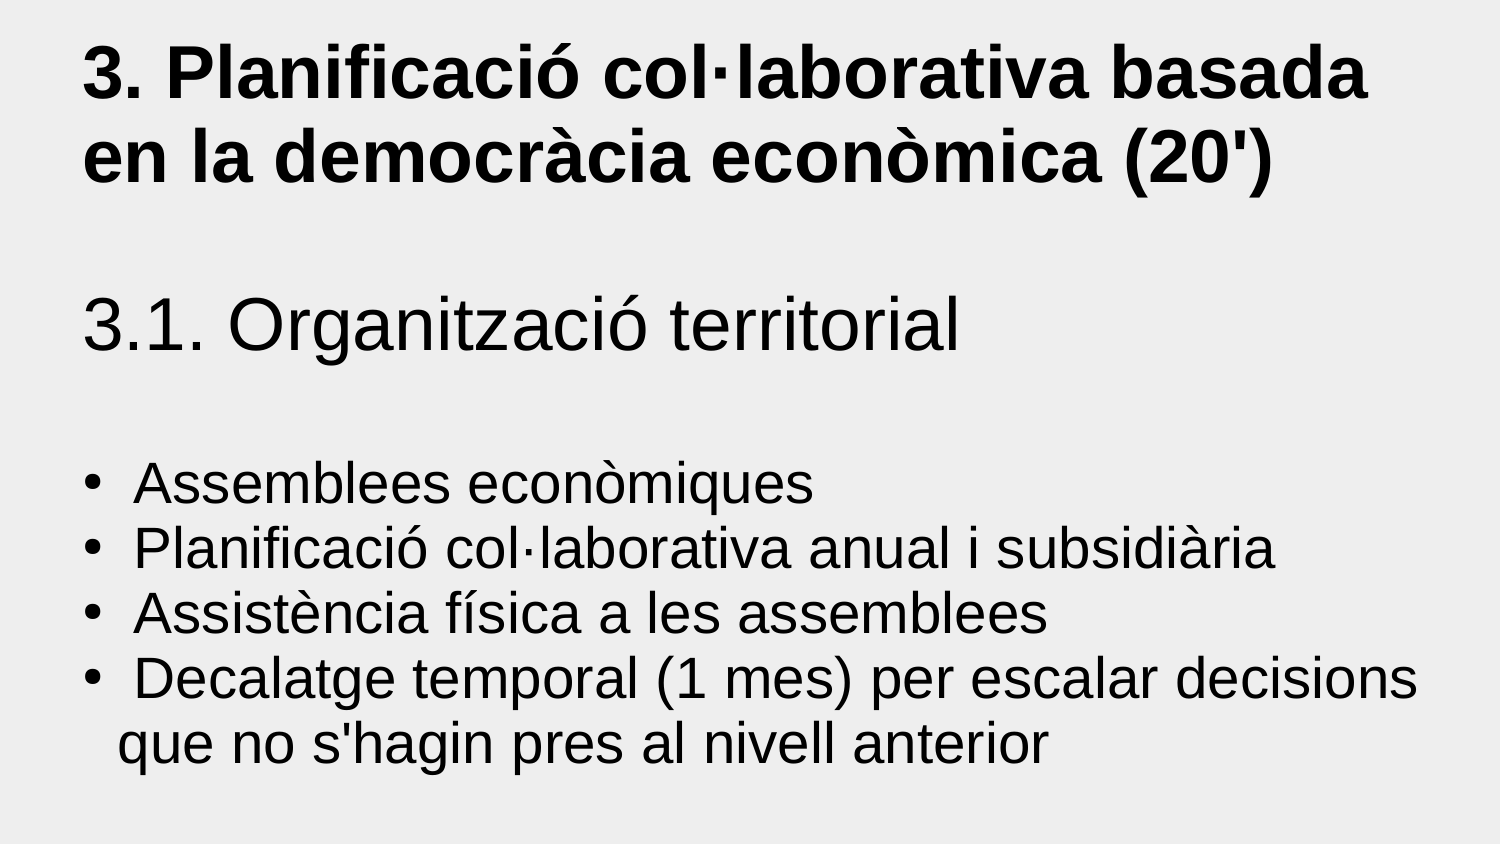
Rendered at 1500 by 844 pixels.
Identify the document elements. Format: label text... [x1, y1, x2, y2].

text_box 3. Planificació col·laborativa basada en la democràcia econòmica (20') 3.1. Organització territorial Assemblees econòmiques Planificació col·laborativa anual i subsidiària Assistència física a les assemblees Decalatge temporal (1 mes) per escalar decisions que no s'hagin pres al nivell anterior [67, 23, 1453, 844]
